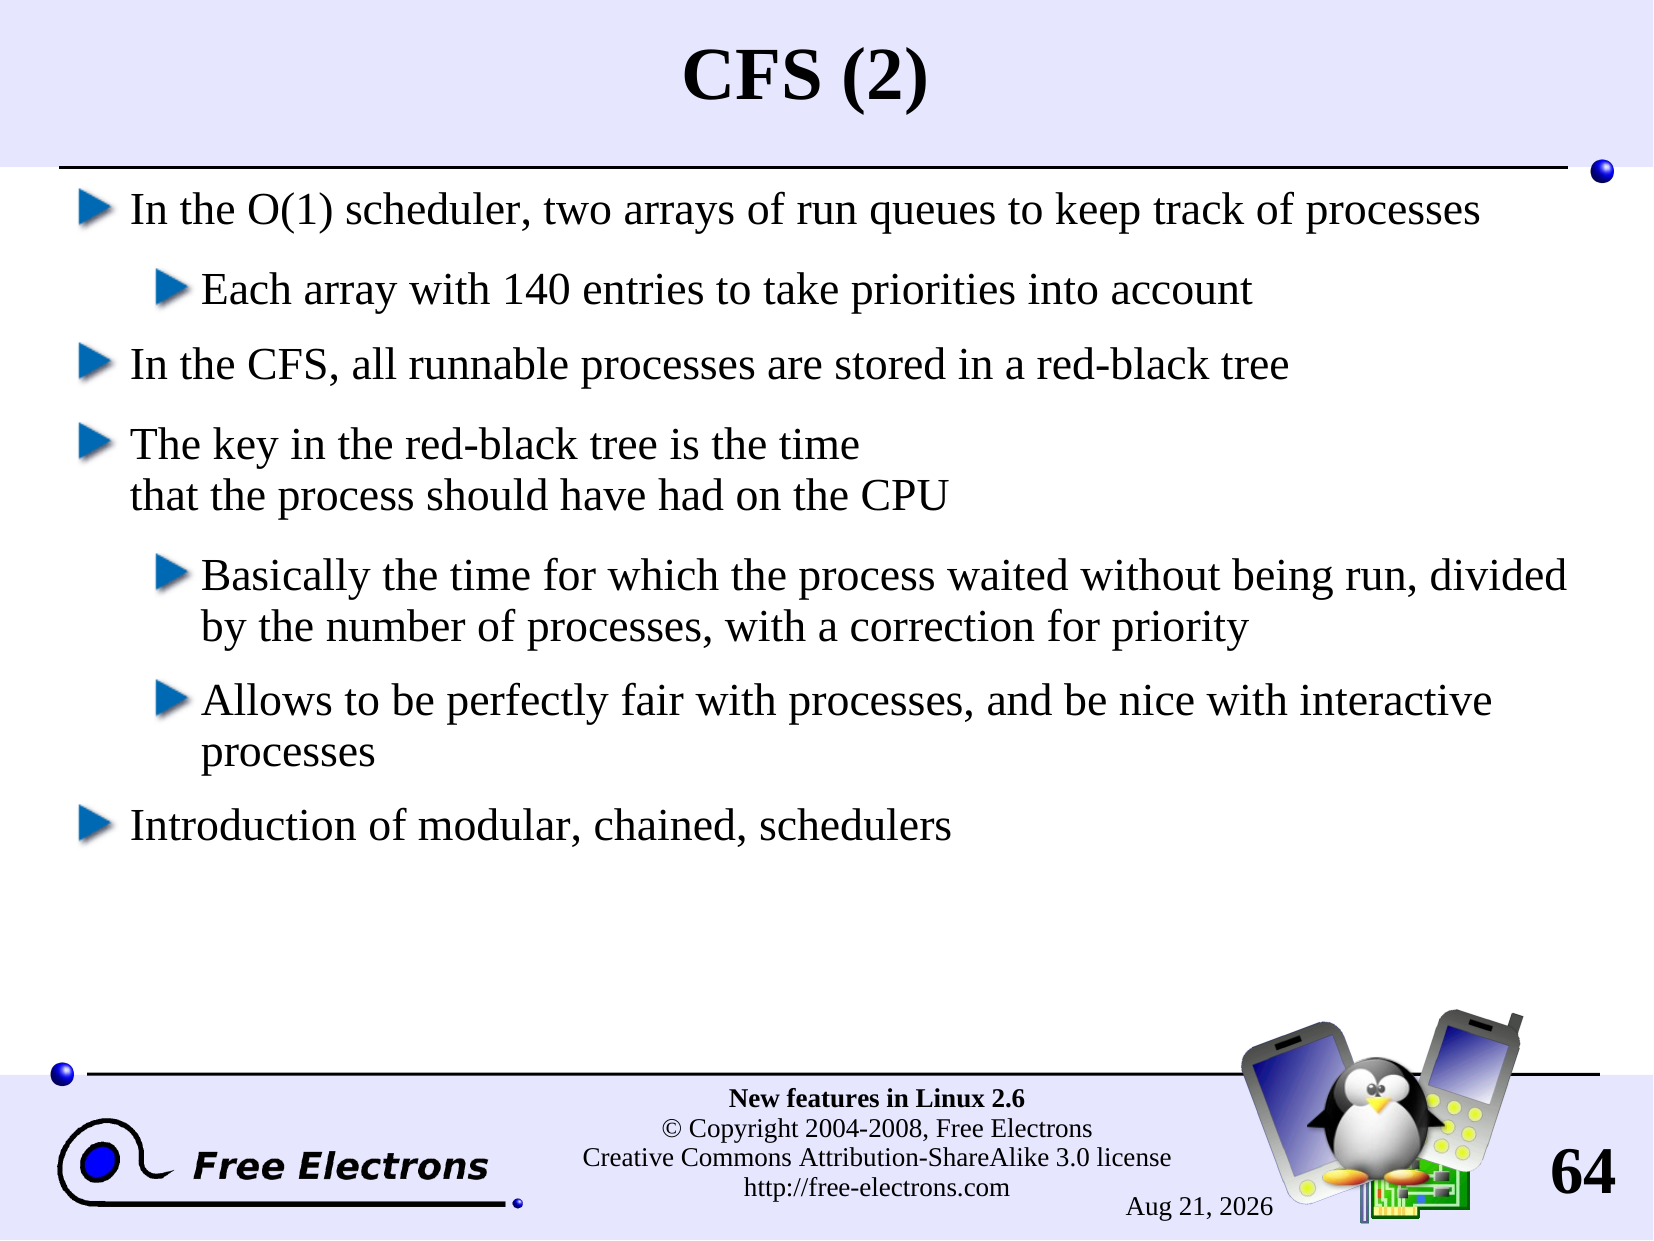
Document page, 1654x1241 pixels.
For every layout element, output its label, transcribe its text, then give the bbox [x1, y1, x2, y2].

picture [1225, 1049, 1527, 1241]
picture [50, 1107, 527, 1216]
title CFS (2) [60, 25, 1551, 124]
list In the O(1) scheduler, two arrays of run queues to keep track of processes Each array with 140 entries to take priorities into account In the CFS, all runnable processes are stored in a red-black tree The key in the red-black tree is the time that the process should have had on the CPU Basically the time for which the process waited without being run, divided by the number of processes, with a correction for priority Allows to be perfectly fair with processes, and be nice with interactive processes Introduction of modular, chained, schedulers [59, 183, 1595, 1049]
